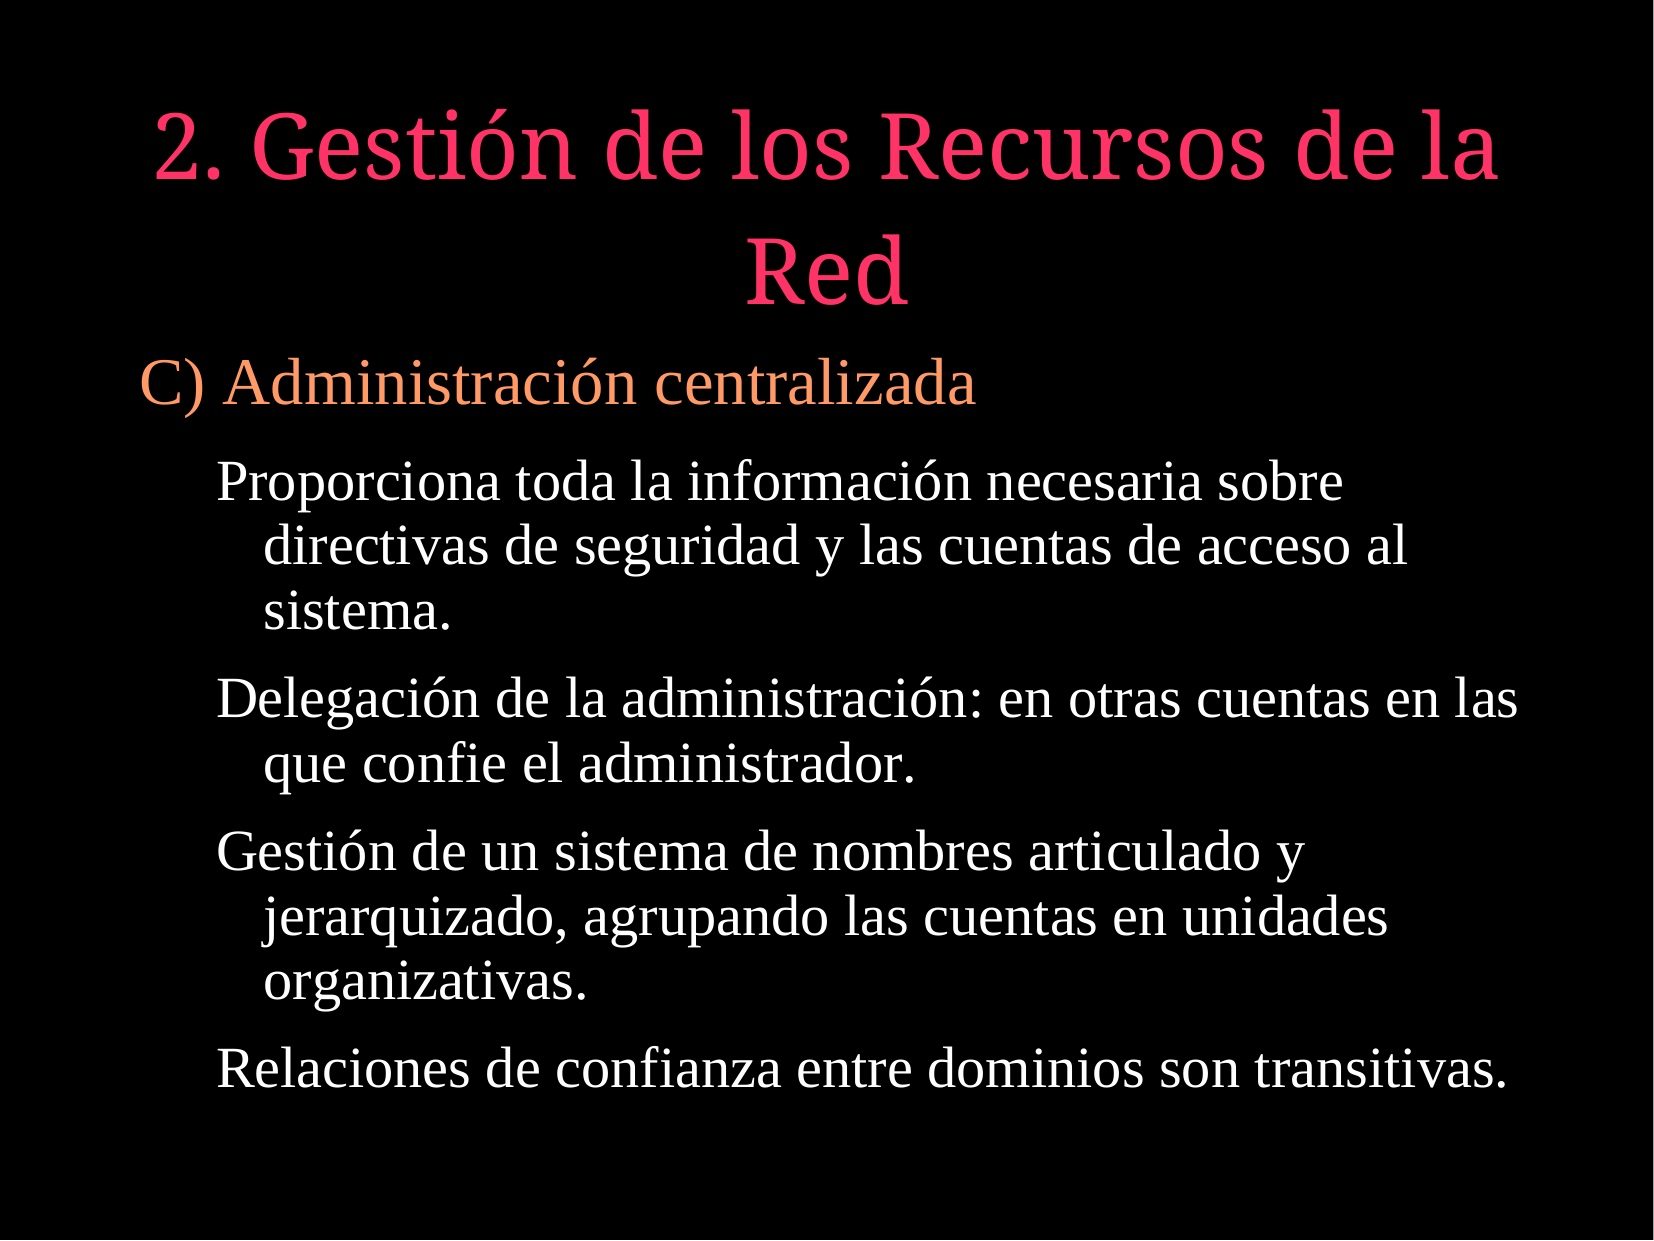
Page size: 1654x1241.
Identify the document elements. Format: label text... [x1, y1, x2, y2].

title 2. Gestión de los Recursos de la Red [121, 82, 1534, 331]
list C) Administración centralizada Proporciona toda la información necesaria sobre directivas de seguridad y las cuentas de acceso al sistema. Delegación de la administración: en otras cuentas en las que confie el administrador. Gestión de un sistema de nombres articulado y jerarquizado, agrupando las cuentas en unidades organizativas. Relaciones de confianza entre dominios son transitivas. [121, 344, 1534, 1175]
